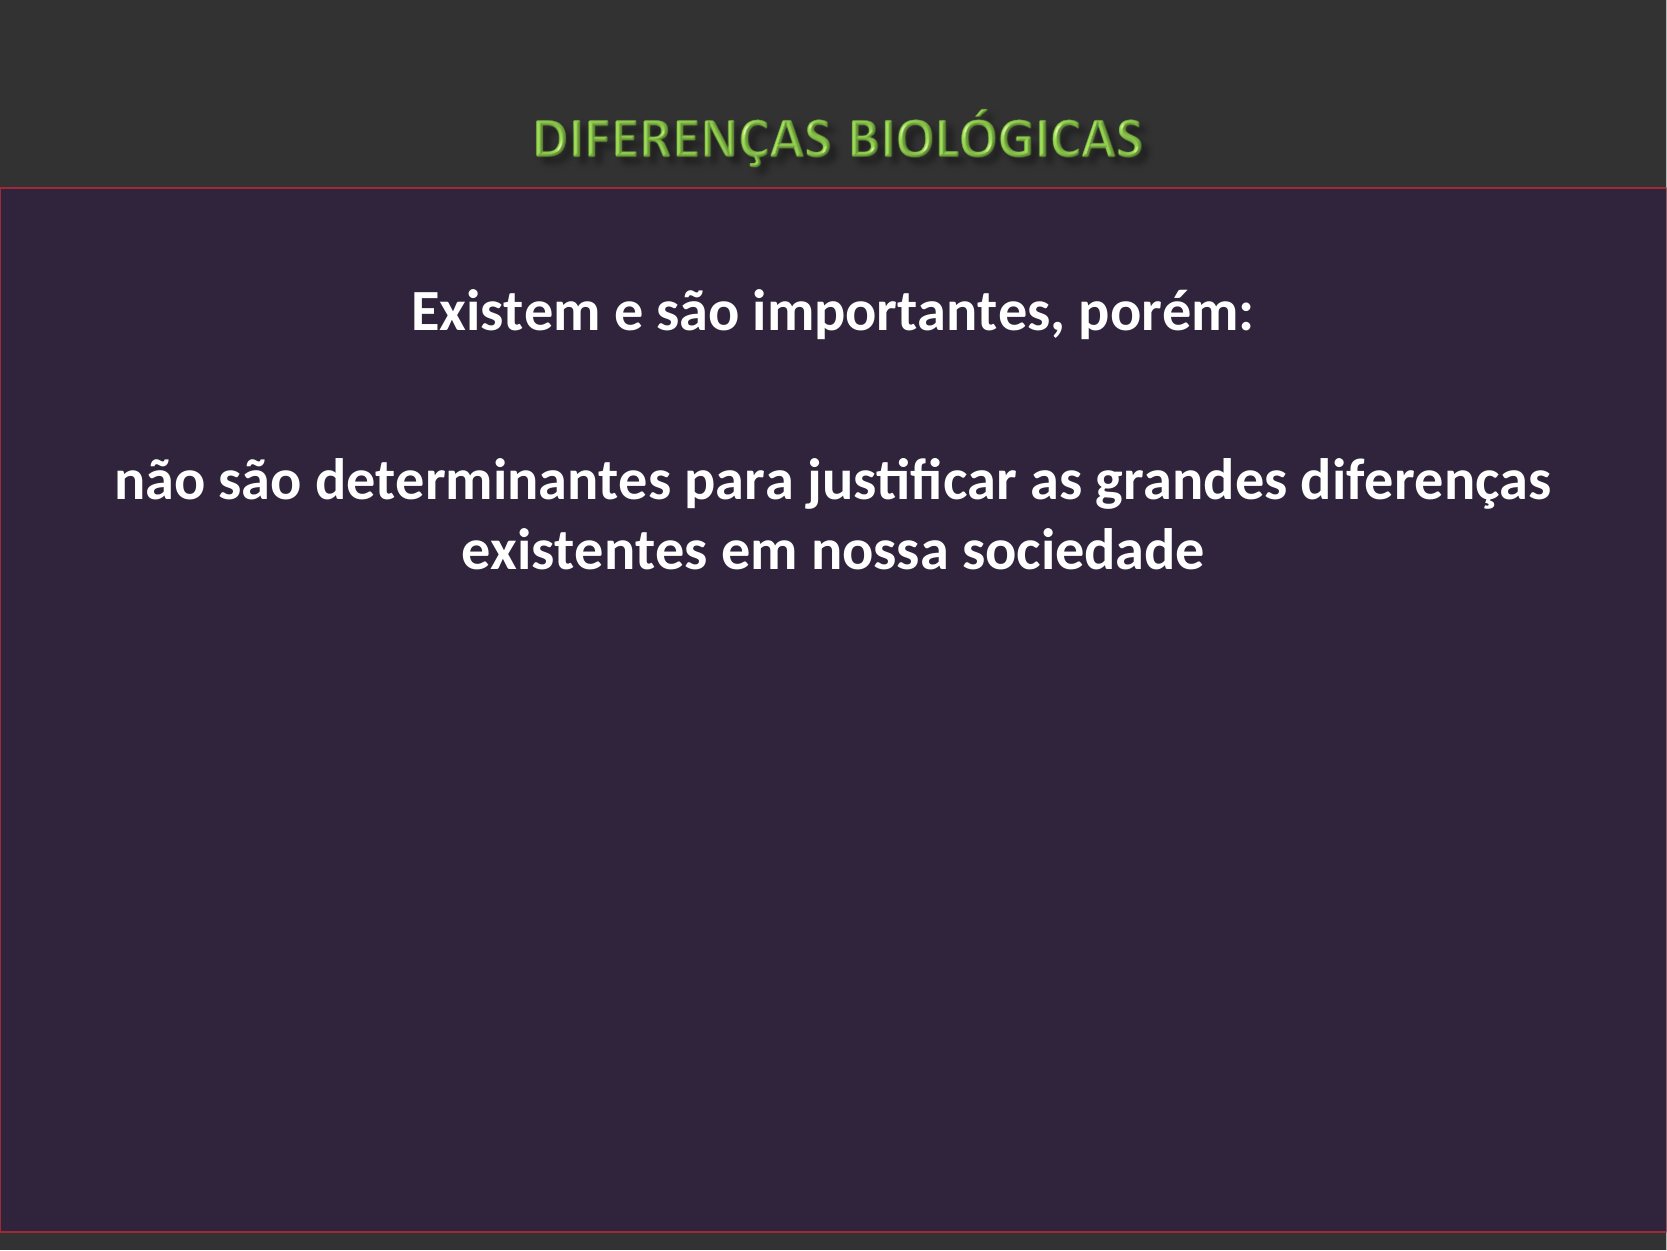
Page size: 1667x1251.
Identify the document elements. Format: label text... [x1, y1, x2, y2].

text_box [0, 0, 1667, 187]
list Existem e são importantes, porém: não são determinantes para justificar as grandes diferenças existentes em nossa sociedade [0, 187, 1667, 1233]
